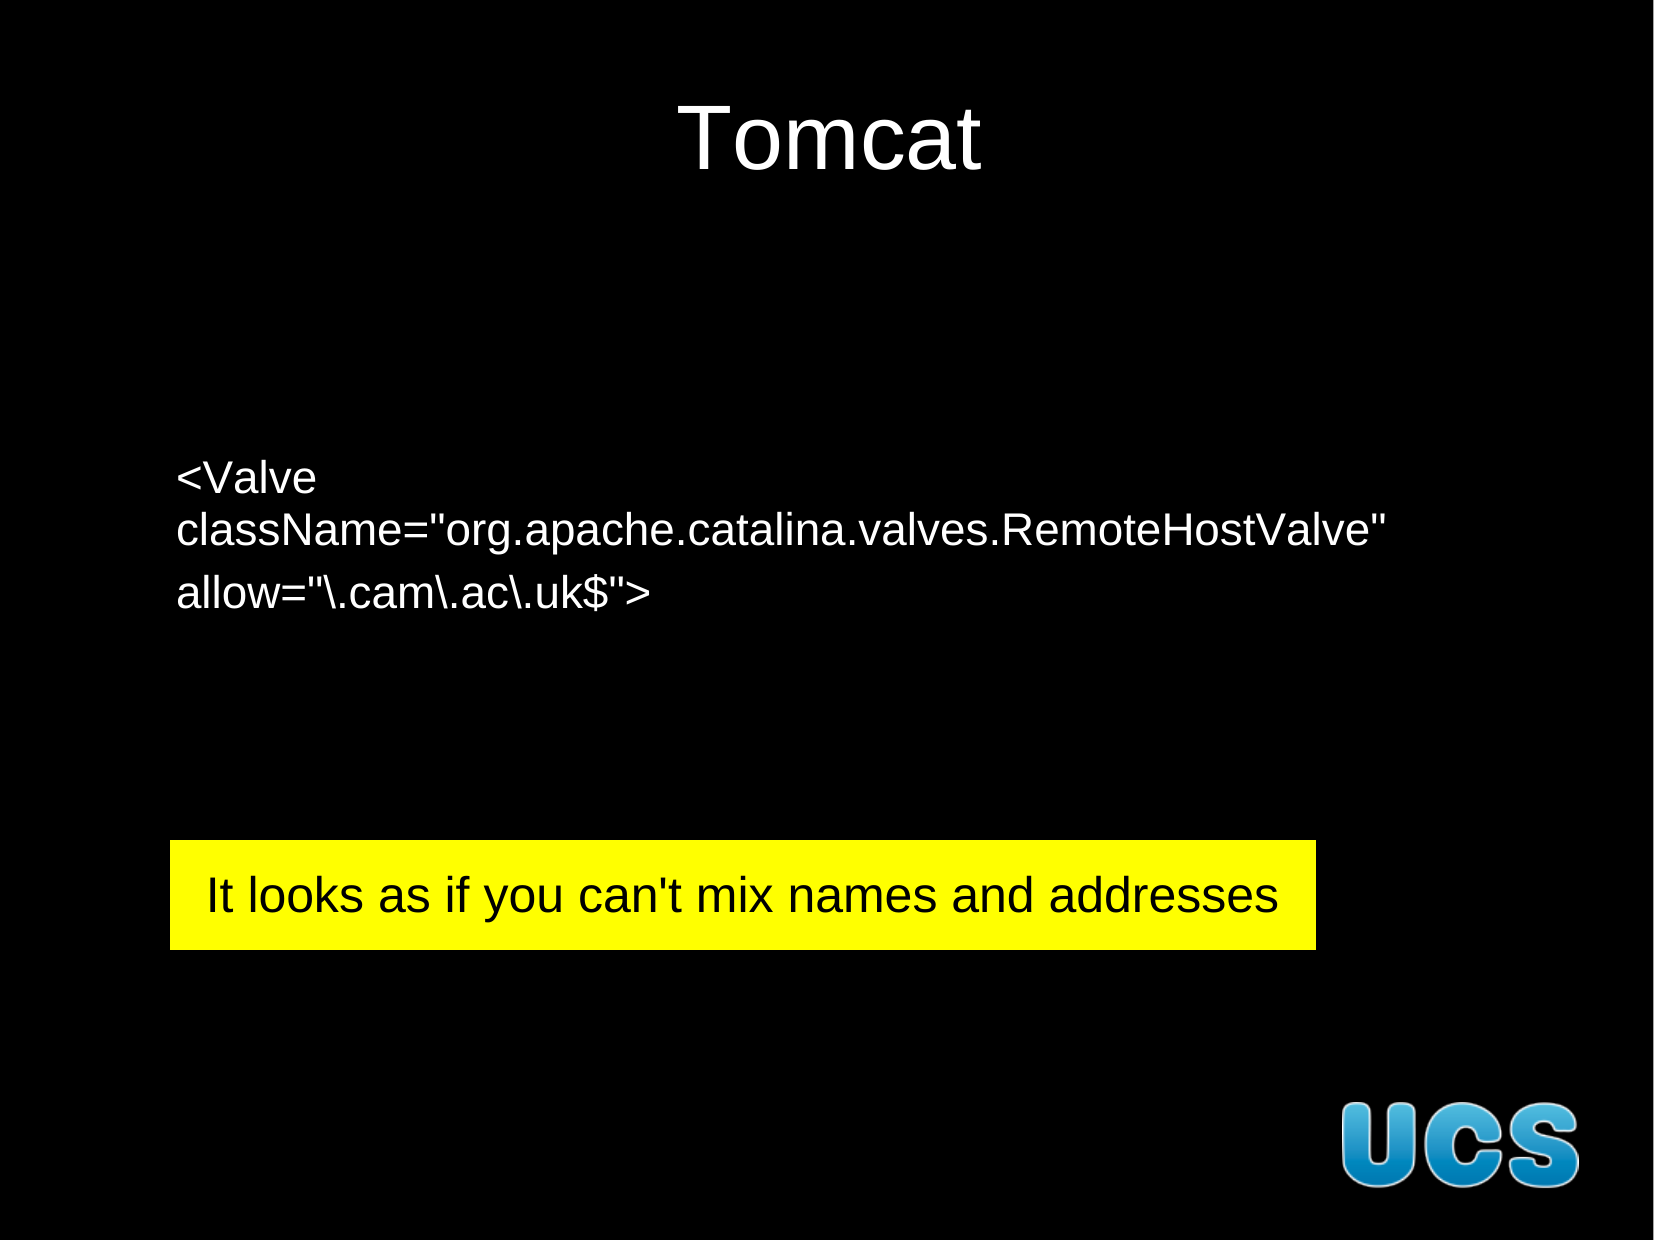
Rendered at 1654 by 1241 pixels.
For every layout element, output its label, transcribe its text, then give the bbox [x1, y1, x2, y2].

title Tomcat [123, 39, 1536, 236]
text_box [597, 485, 1654, 567]
text_box <Valve className="org.apache.catalina.valves.RemoteHostValve" allow="\.cam\.ac\.uk$"> [170, 446, 1488, 674]
text_box It looks as if you can't mix names and addresses [170, 840, 1316, 950]
picture [1342, 1102, 1579, 1190]
